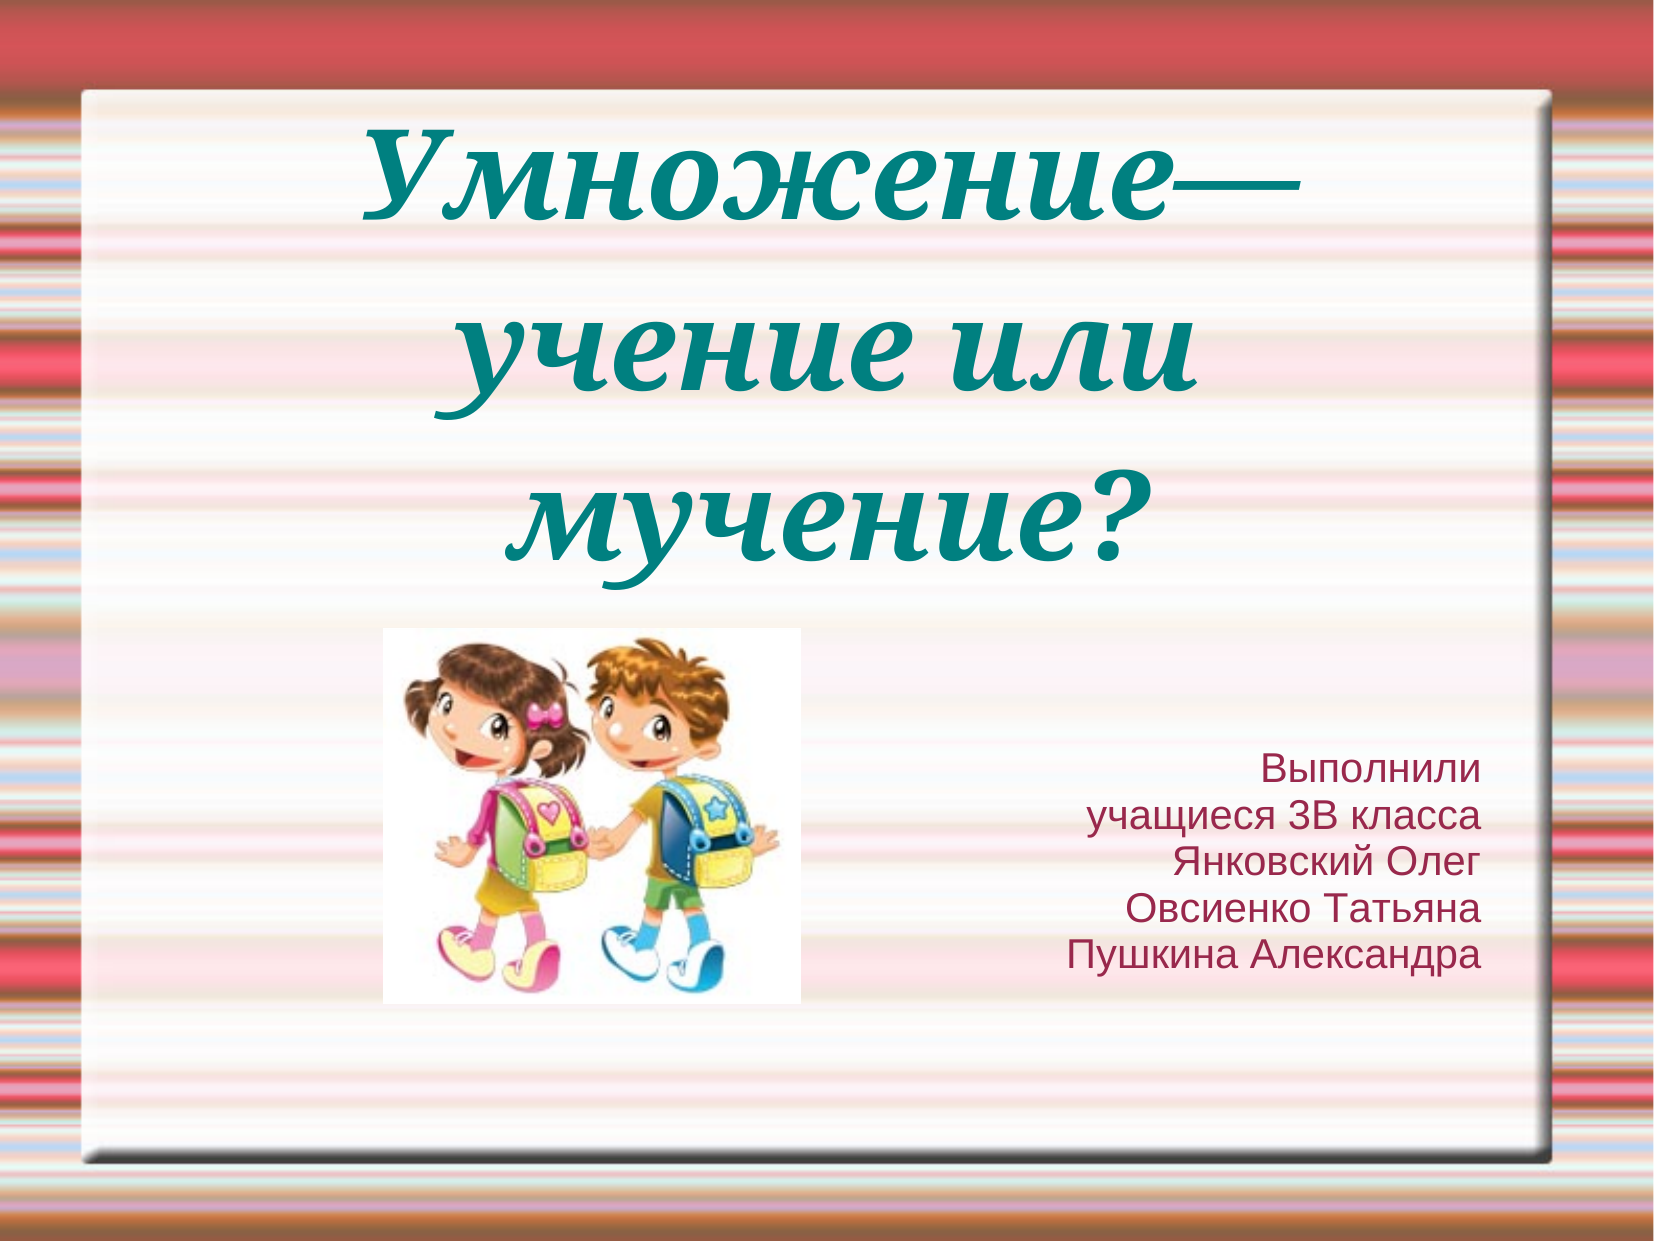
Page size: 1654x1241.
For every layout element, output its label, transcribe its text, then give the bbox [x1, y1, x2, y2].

picture [0, 0, 1654, 1241]
subtitle Выполнили учащиеся 3В класса Янковский Олег Овсиенко Татьяна Пушкина Александра [134, 561, 1516, 1162]
title Умножение— учение или мучение? [121, 122, 1534, 562]
